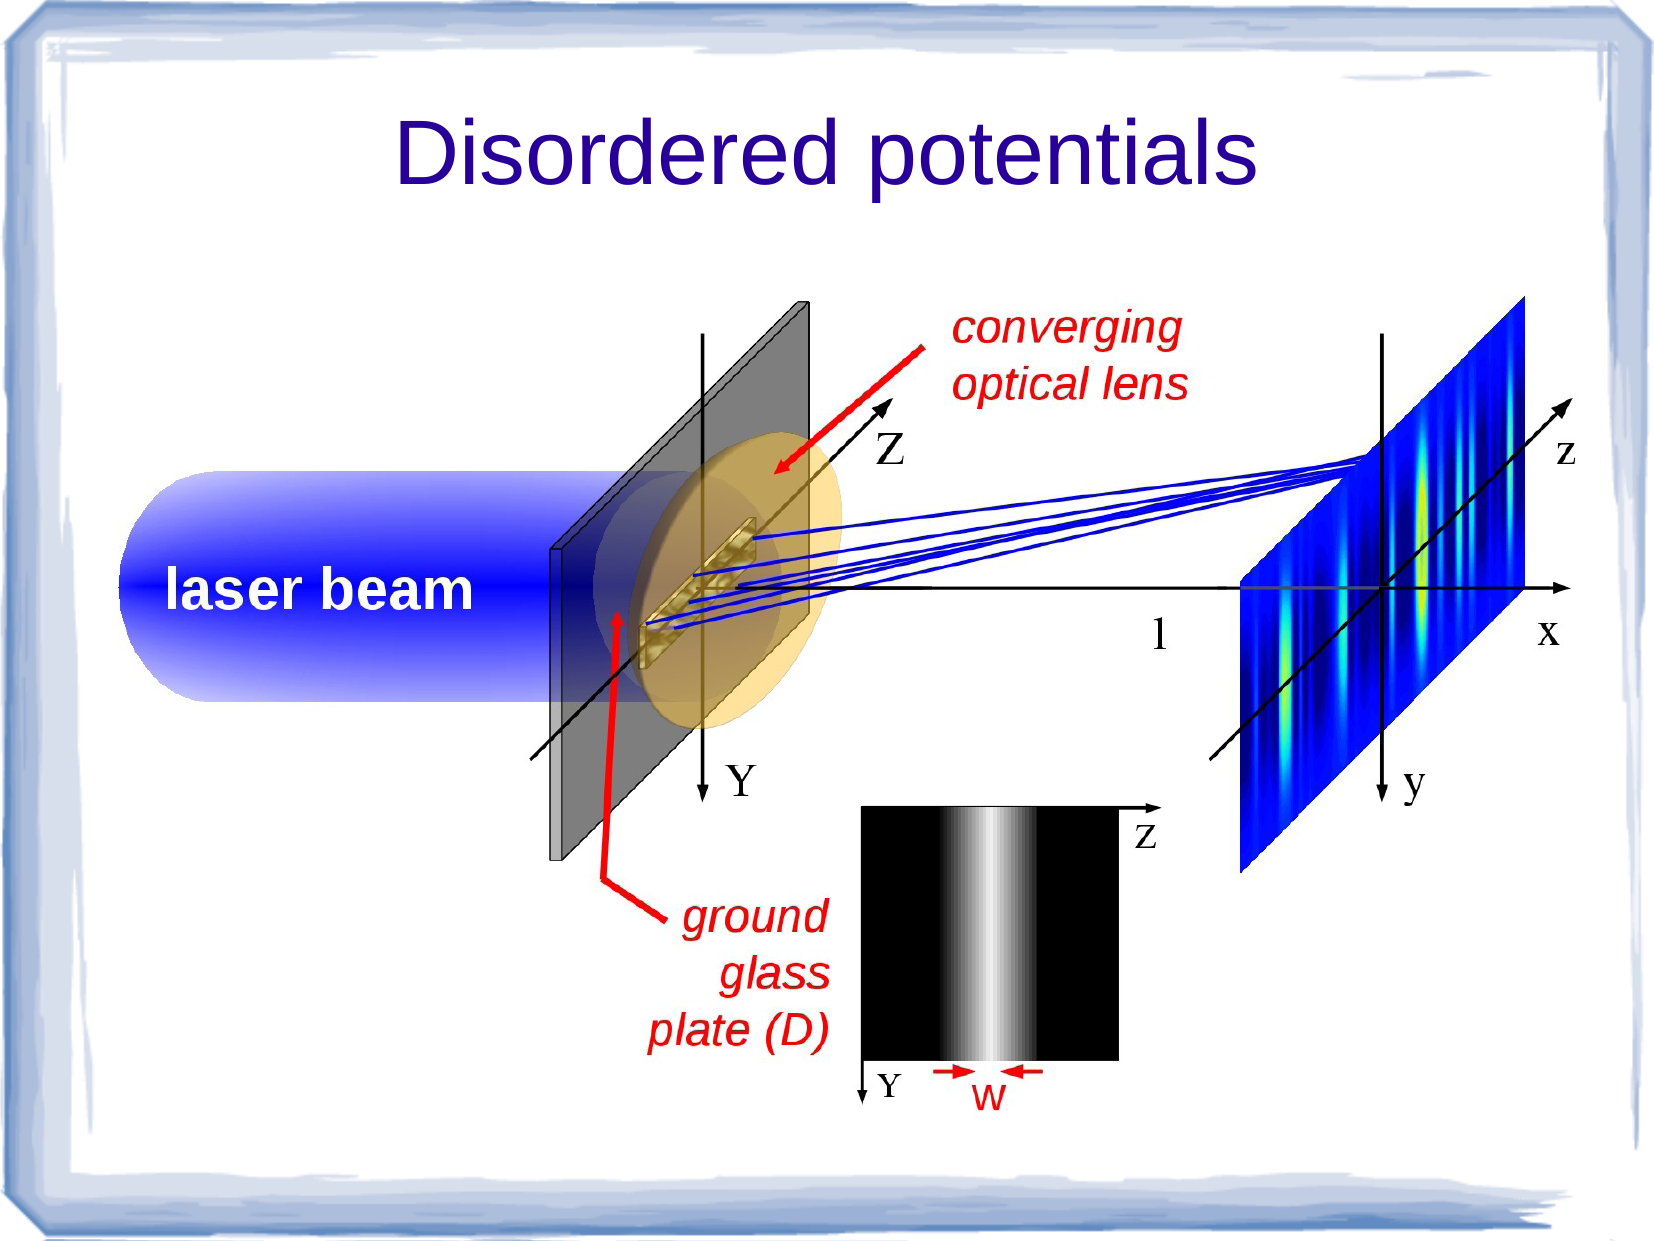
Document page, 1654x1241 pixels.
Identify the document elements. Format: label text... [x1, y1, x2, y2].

title Disordered potentials [82, 56, 1571, 250]
picture [0, 0, 1654, 1241]
